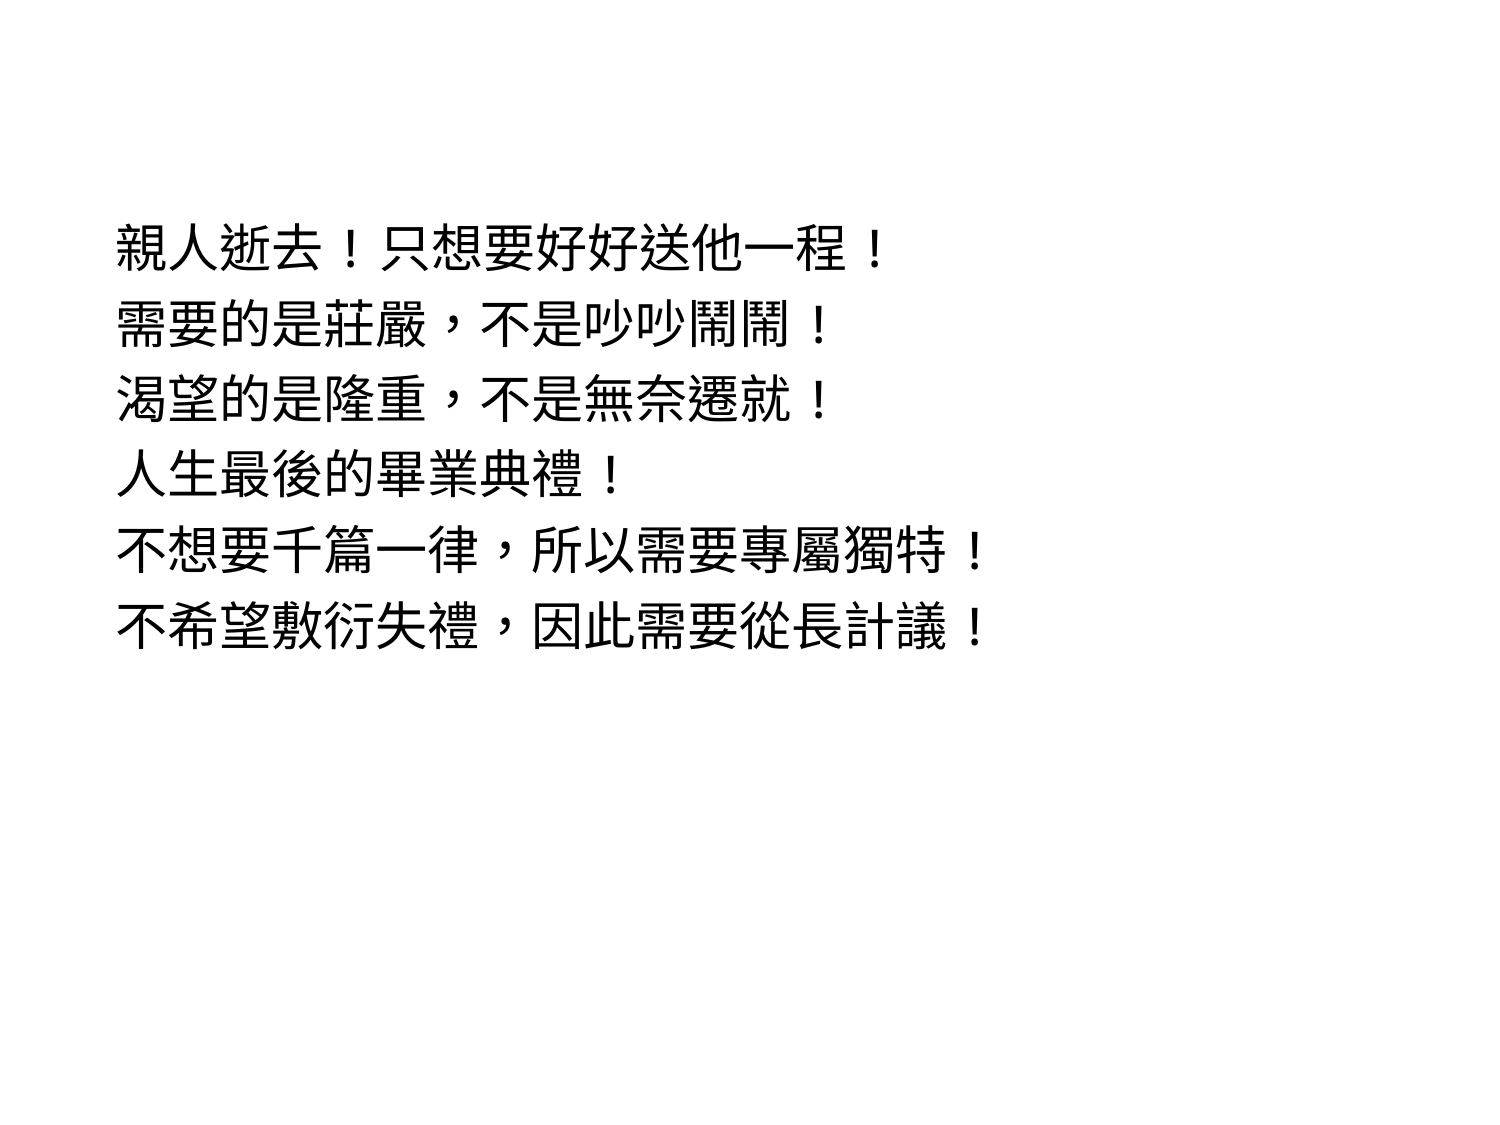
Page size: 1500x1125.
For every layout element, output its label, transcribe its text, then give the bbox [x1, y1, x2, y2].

list 親人逝去!只想要好好送他一程! 需要的是莊嚴，不是吵吵鬧鬧! 渴望的是隆重，不是無奈遷就! 人生最後的畢業典禮! 不想要千篇一律，所以需要專屬獨特! 不希望敷衍失禮，因此需要從長計議! [100, 208, 1477, 993]
